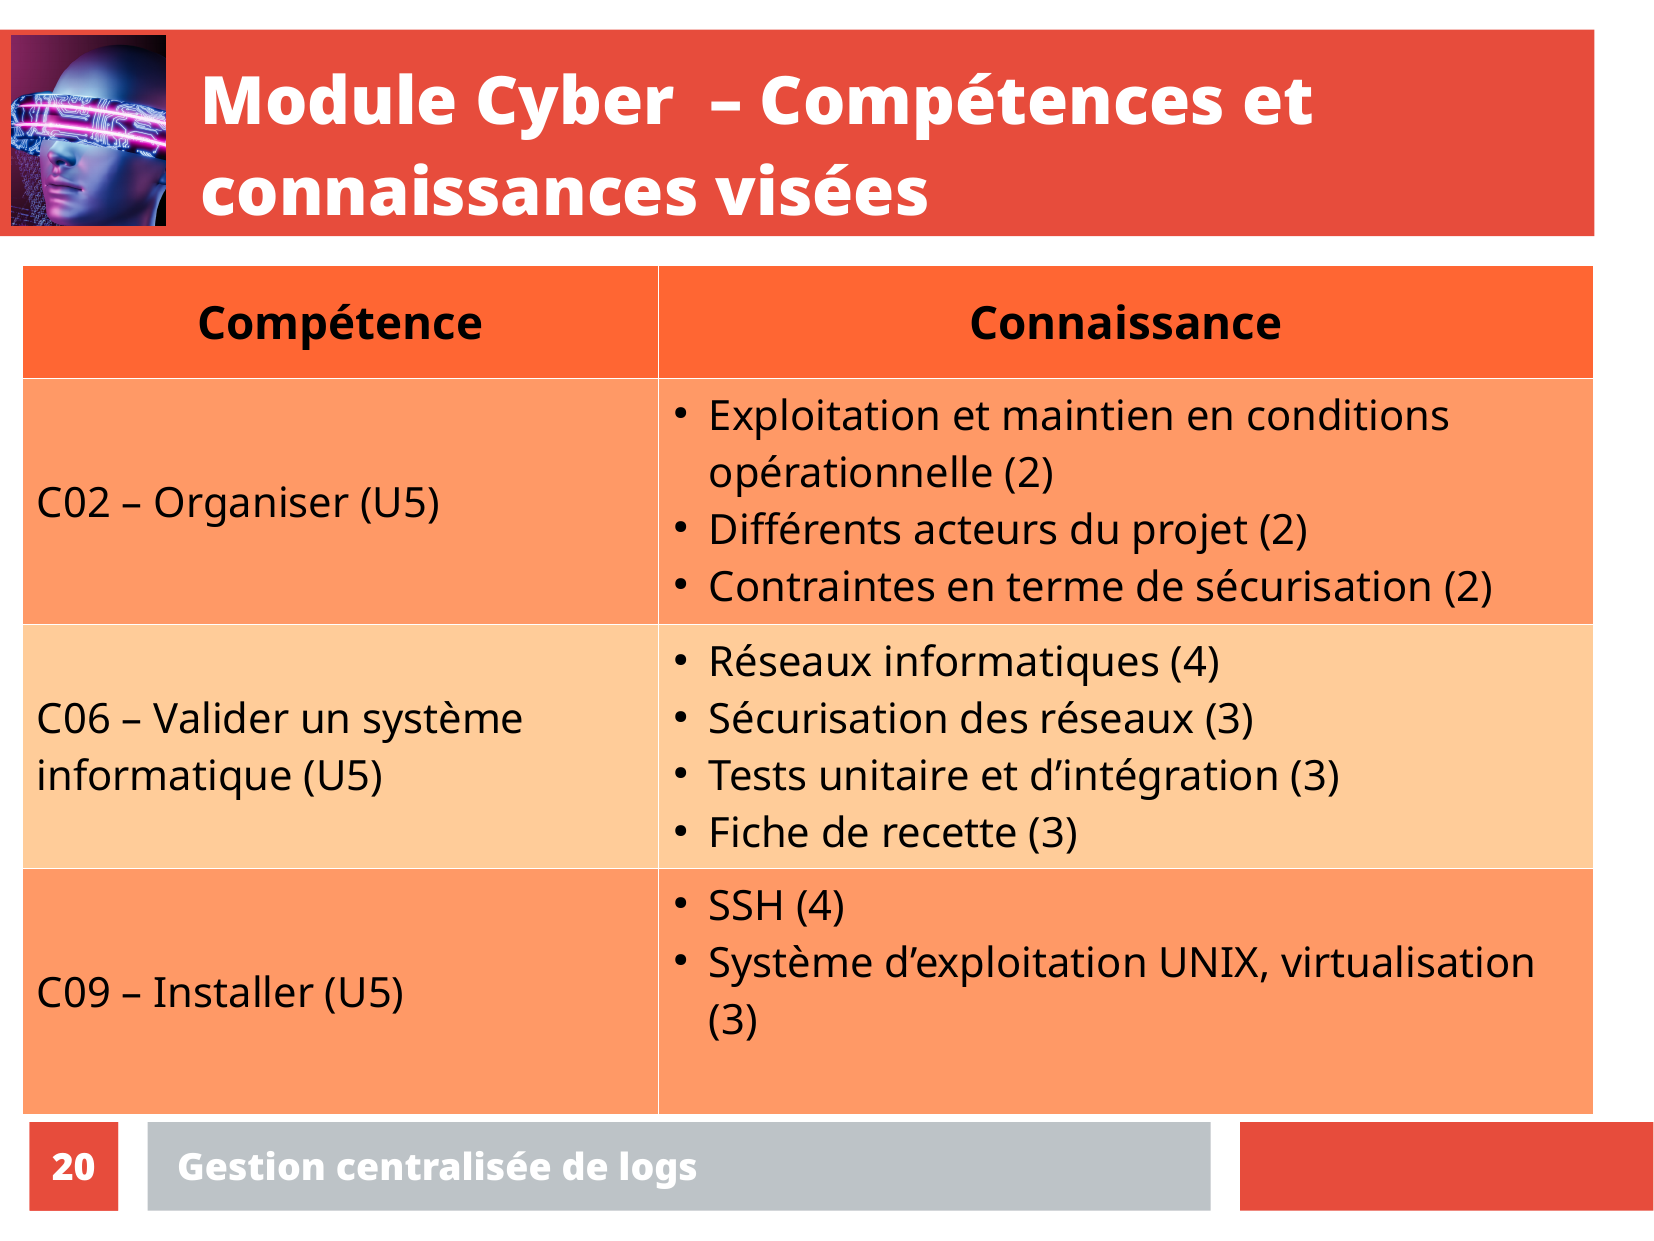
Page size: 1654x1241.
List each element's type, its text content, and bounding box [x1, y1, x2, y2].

table_cell C06 – Valider un système informatique (U5) [23, 625, 658, 868]
table_header Connaissance [659, 266, 1593, 378]
title Module Cyber – Compétences et connaissances visées [200, 53, 1571, 201]
table_cell Exploitation et maintien en conditions opérationnelle (2) Différents acteurs du projet (2) Contraintes en terme de sécurisation (2) [659, 379, 1593, 624]
table_header Compétence [23, 266, 658, 378]
table_cell C09 – Installer (U5) [23, 869, 658, 1114]
table_cell C02 – Organiser (U5) [23, 379, 658, 624]
table_cell Réseaux informatiques (4) Sécurisation des réseaux (3) Tests unitaire et d’intégration (3) Fiche de recette (3) [659, 625, 1593, 868]
table_cell SSH (4) Système d’exploitation UNIX, virtualisation (3) [659, 869, 1593, 1114]
picture [11, 35, 166, 226]
